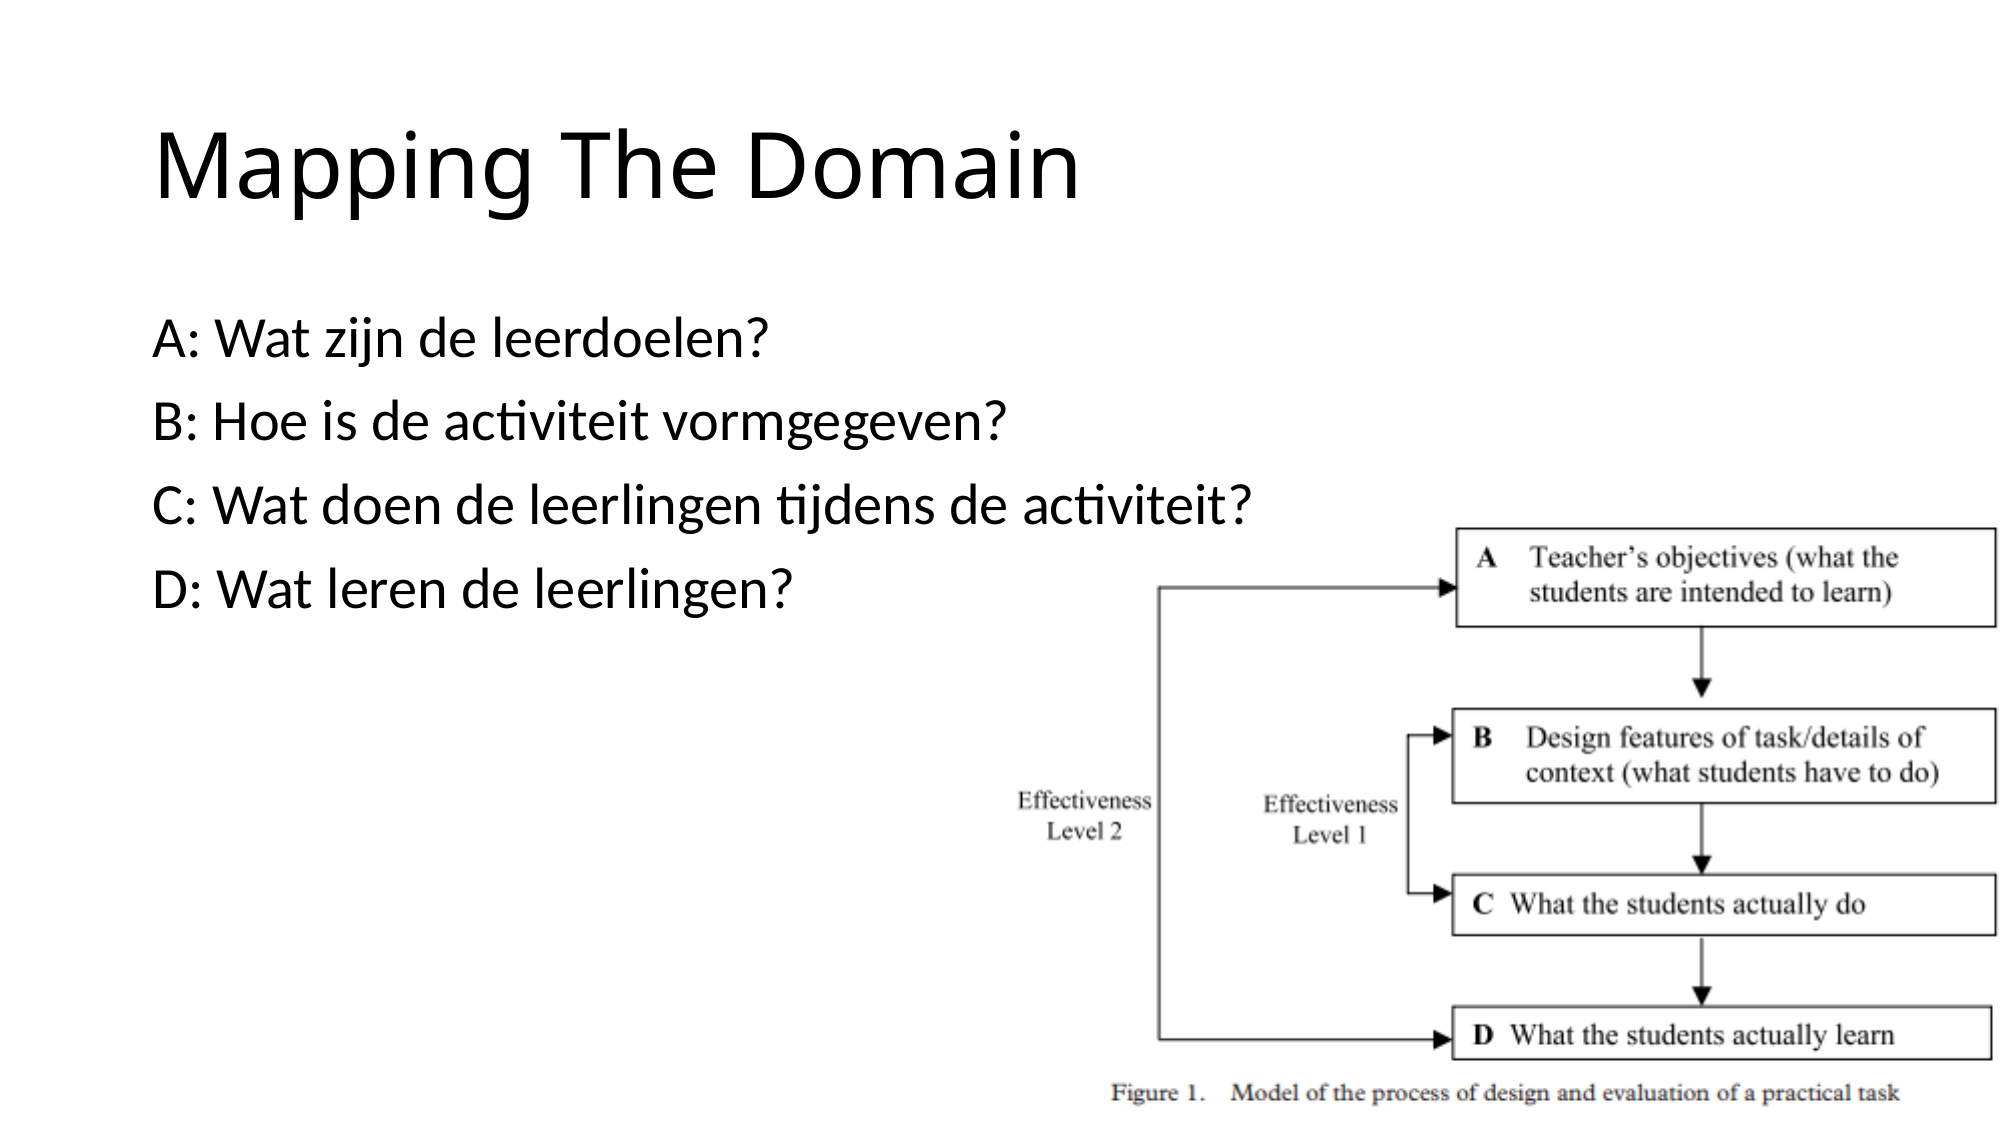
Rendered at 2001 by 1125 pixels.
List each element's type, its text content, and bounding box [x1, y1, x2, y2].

picture [999, 518, 2000, 1125]
list A: Wat zijn de leerdoelen? B: Hoe is de activiteit vormgegeven? C: Wat doen de leerlingen tijdens de activiteit? D: Wat leren de leerlingen? [137, 299, 1863, 1014]
title Mapping The Domain [137, 59, 1863, 278]
